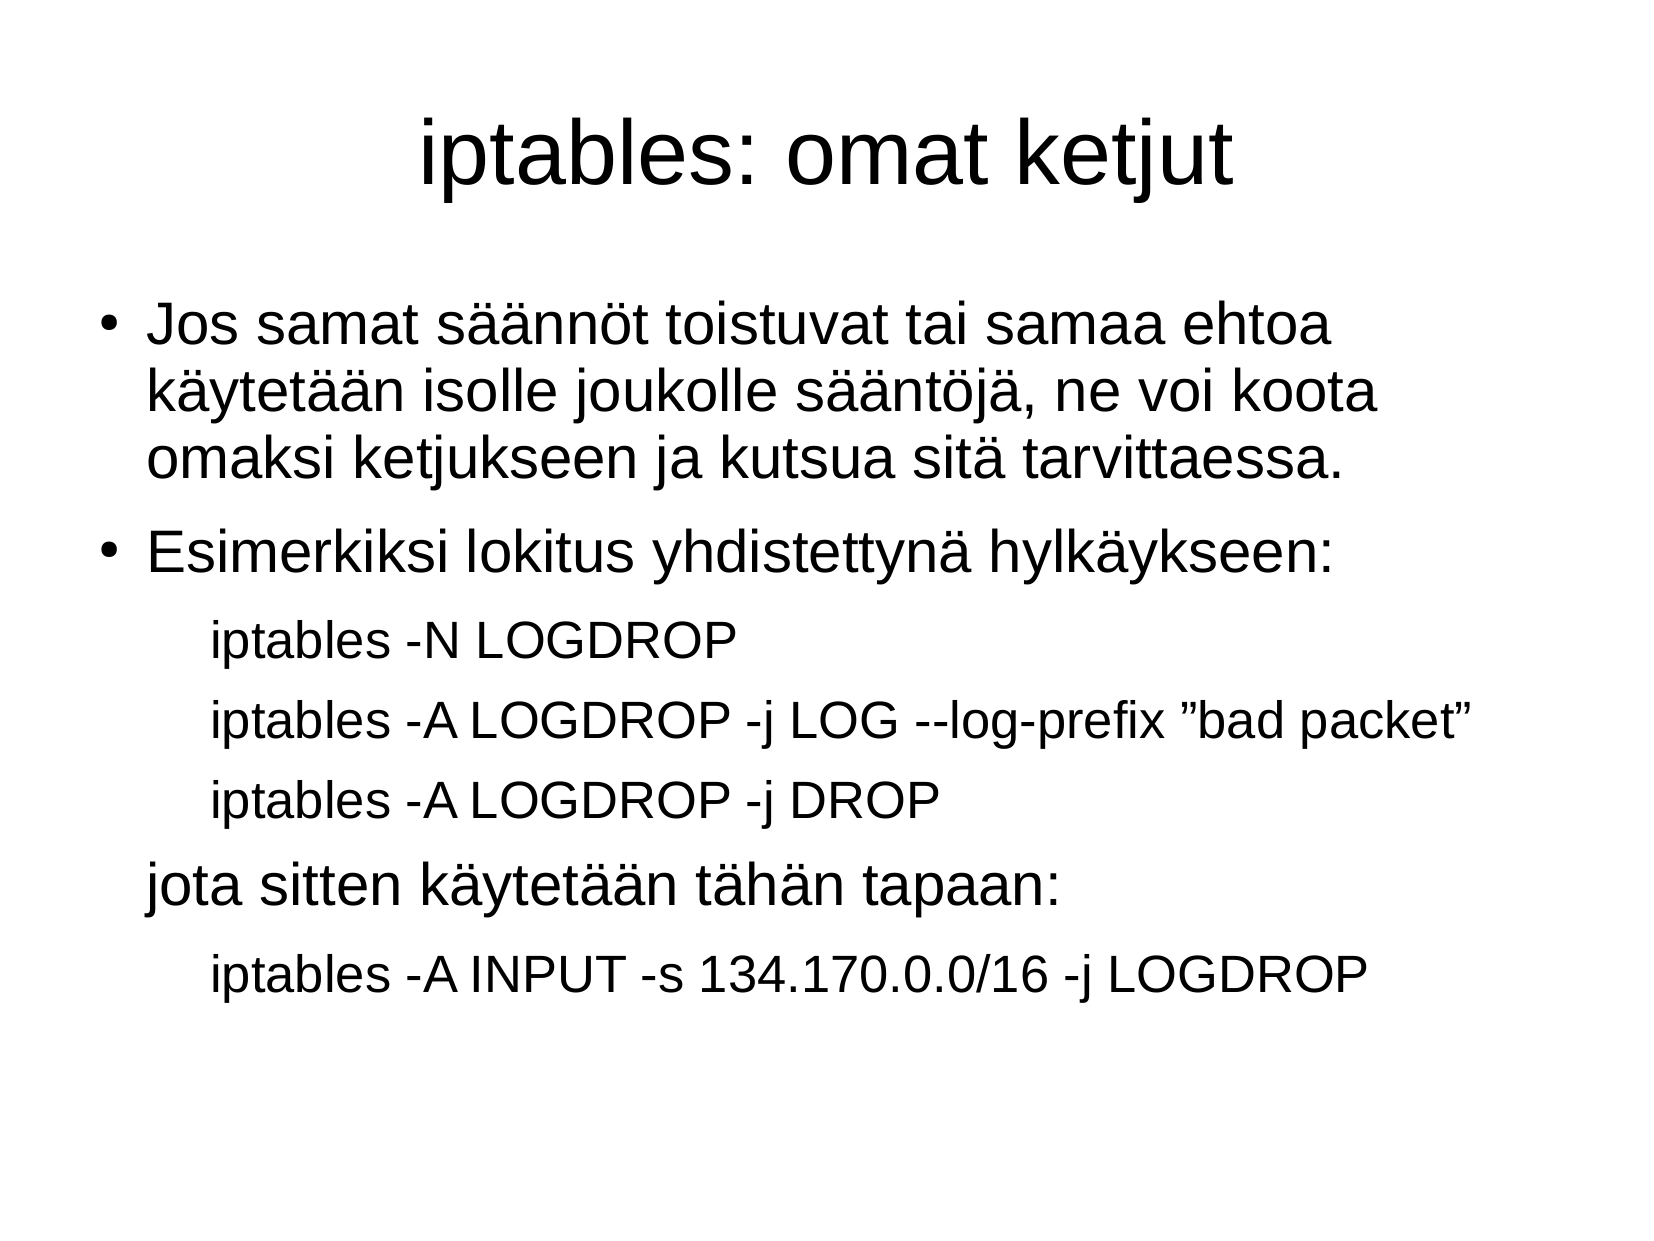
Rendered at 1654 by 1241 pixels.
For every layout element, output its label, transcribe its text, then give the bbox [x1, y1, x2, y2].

title iptables: omat ketjut [82, 49, 1571, 257]
list Jos samat säännöt toistuvat tai samaa ehtoa käytetään isolle joukolle sääntöjä, ne voi koota omaksi ketjukseen ja kutsua sitä tarvittaessa. Esimerkiksi lokitus yhdistettynä hylkäykseen: iptables -N LOGDROP iptables -A LOGDROP -j LOG --log-prefix ”bad packet” iptables -A LOGDROP -j DROP jota sitten käytetään tähän tapaan: iptables -A INPUT -s 134.170.0.0/16 -j LOGDROP [82, 290, 1571, 1010]
